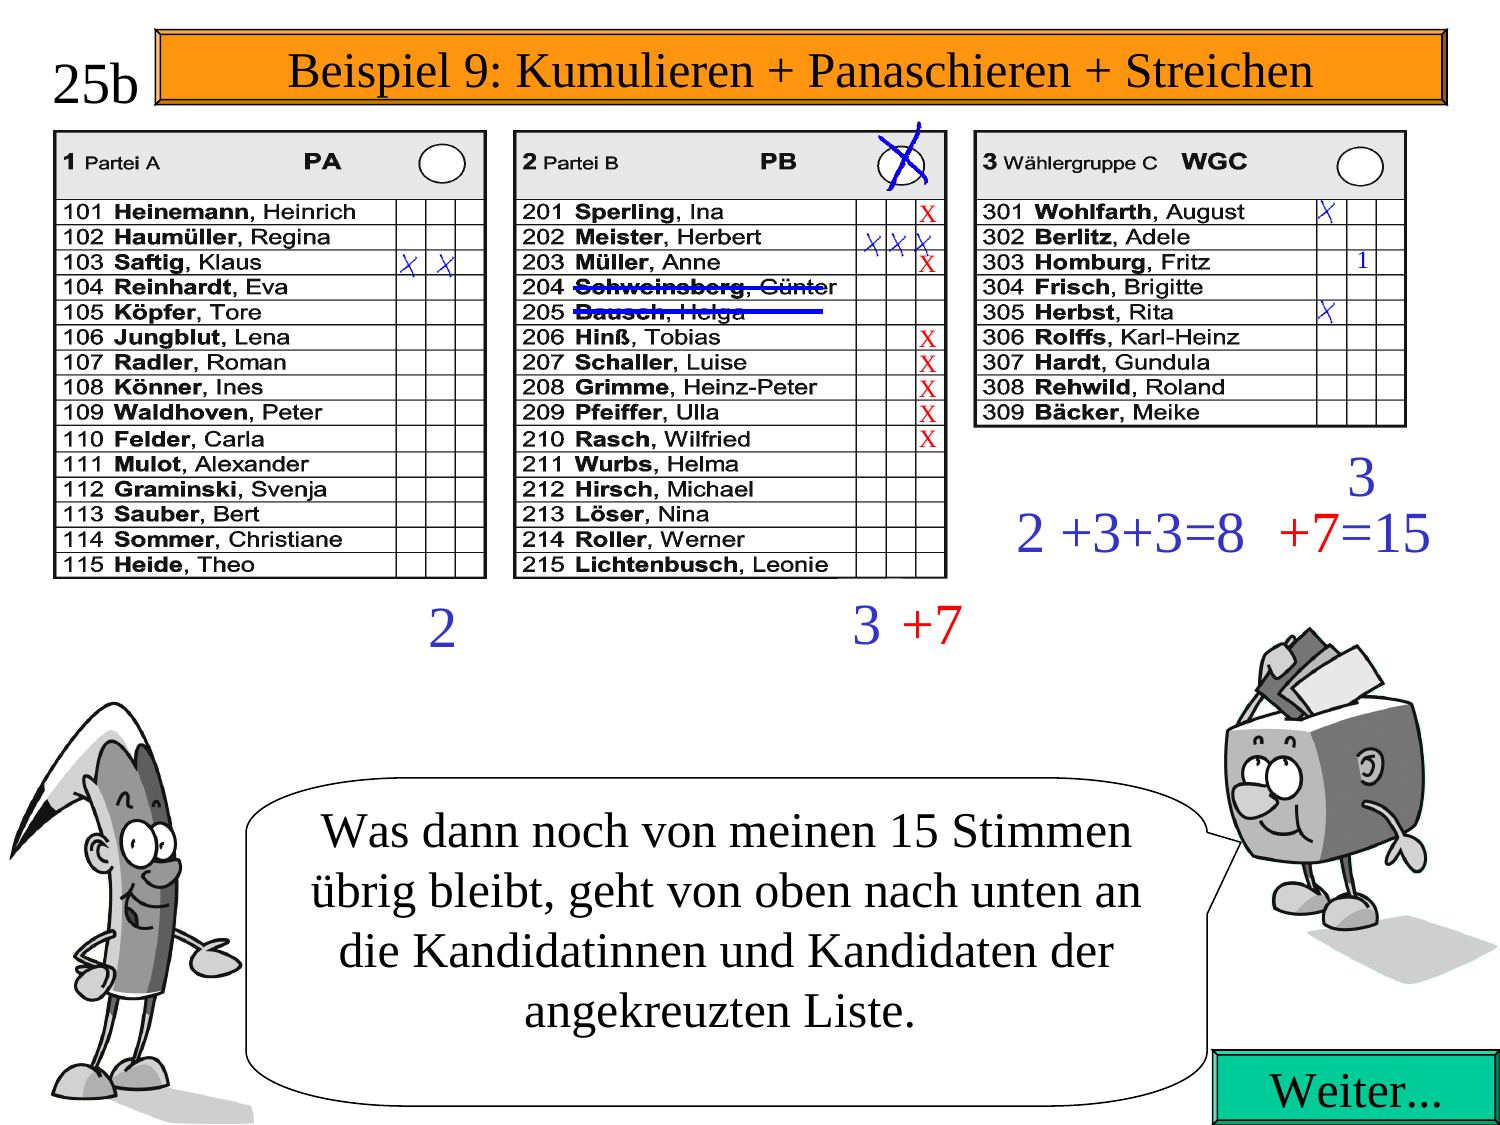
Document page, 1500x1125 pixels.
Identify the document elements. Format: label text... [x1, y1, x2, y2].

text_box 2 +3+3=8 [1001, 486, 1277, 562]
text_box 25b [37, 37, 160, 138]
text_box Beispiel 9: Kumulieren + Panaschieren + Streichen [161, 35, 1442, 99]
text_box 3 [837, 578, 903, 654]
text_box +7=15 [1277, 486, 1452, 562]
text_box X [904, 415, 980, 453]
text_box Was dann noch von meinen 15 Stimmen übrig bleibt, geht von oben nach unten an die Kandidatinnen und Kandidaten der angekreuzten Liste. [254, 777, 1241, 1107]
text_box 1 [1341, 235, 1405, 299]
text_box Weiter... [1218, 1055, 1495, 1120]
text_box X [904, 353, 980, 365]
text_box +7 [903, 578, 987, 654]
text_box 2 [414, 581, 515, 657]
text_box X [904, 365, 980, 390]
picture [53, 119, 1407, 579]
picture [1209, 621, 1497, 984]
text_box 3 [1332, 430, 1433, 506]
text_box X [904, 190, 980, 228]
text_box X [904, 315, 980, 353]
text_box X [903, 240, 979, 278]
picture [4, 691, 254, 1124]
text_box X [904, 390, 980, 415]
